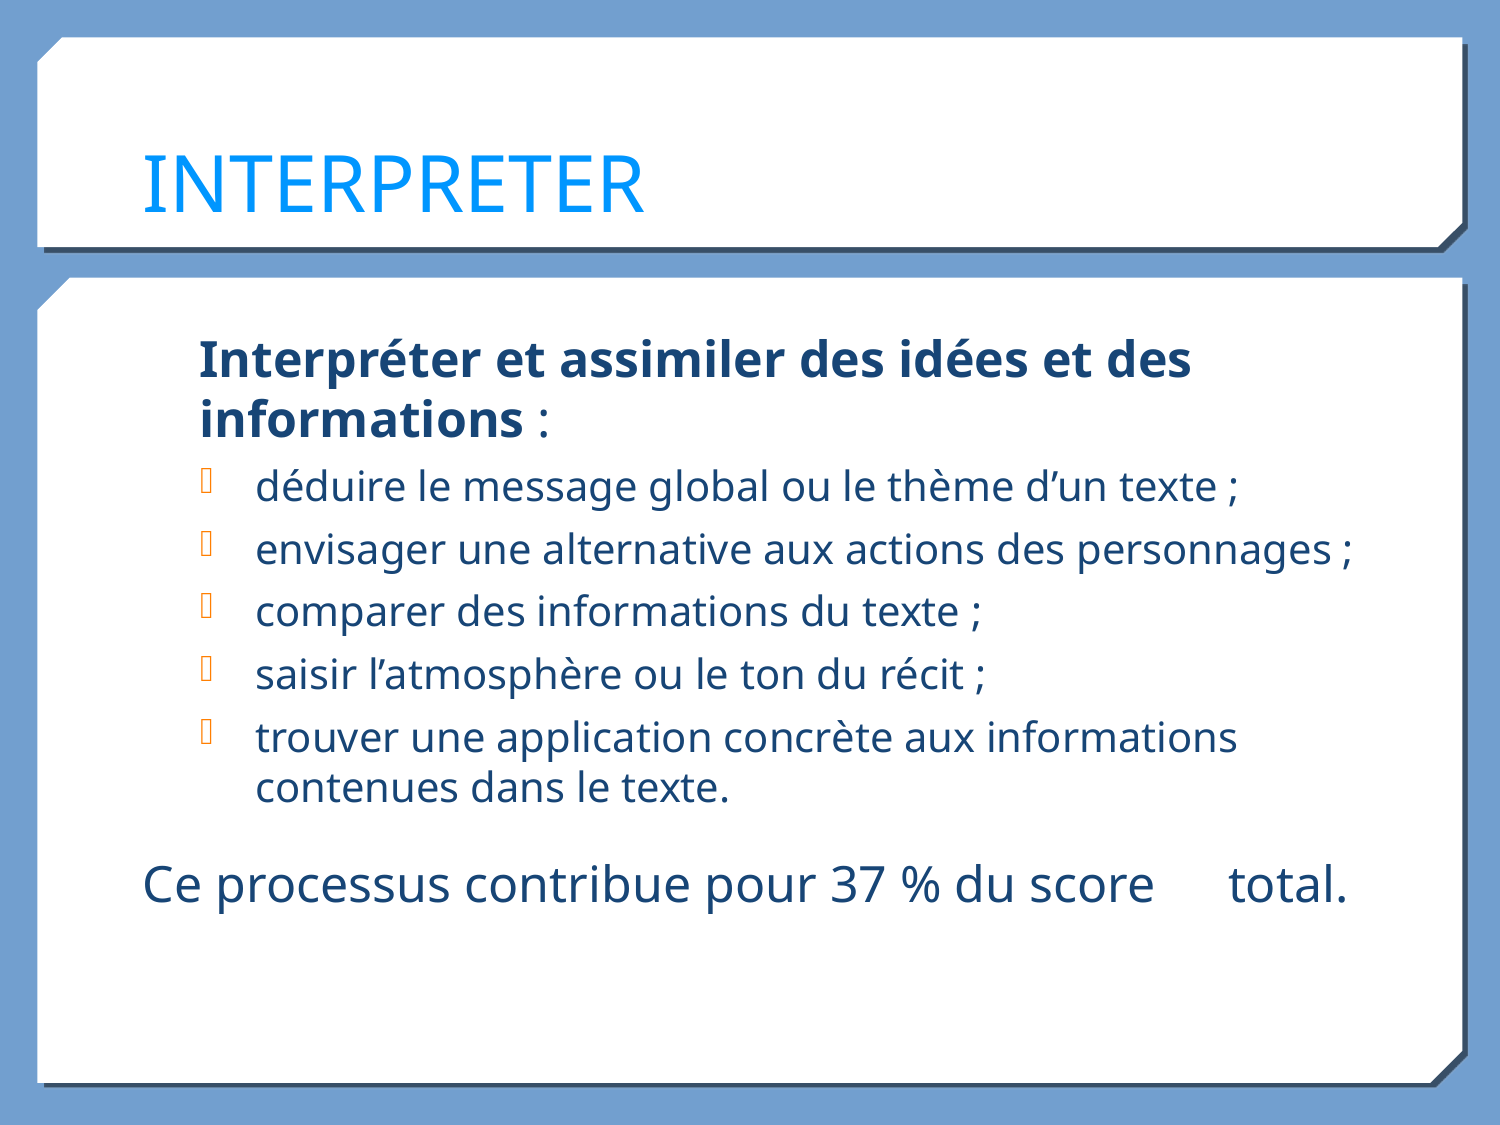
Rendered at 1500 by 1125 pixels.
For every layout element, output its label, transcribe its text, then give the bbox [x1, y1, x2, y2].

title INTERPRETER [127, 48, 1372, 236]
list Interpréter et assimiler des idées et des informations : déduire le message global ou le thème d’un texte ; envisager une alternative aux actions des personnages ; comparer des informations du texte ; saisir l’atmosphère ou le ton du récit ; trouver une application concrète aux informations contenues dans le texte. Ce processus contribue pour 37 % du score total. [127, 319, 1372, 978]
